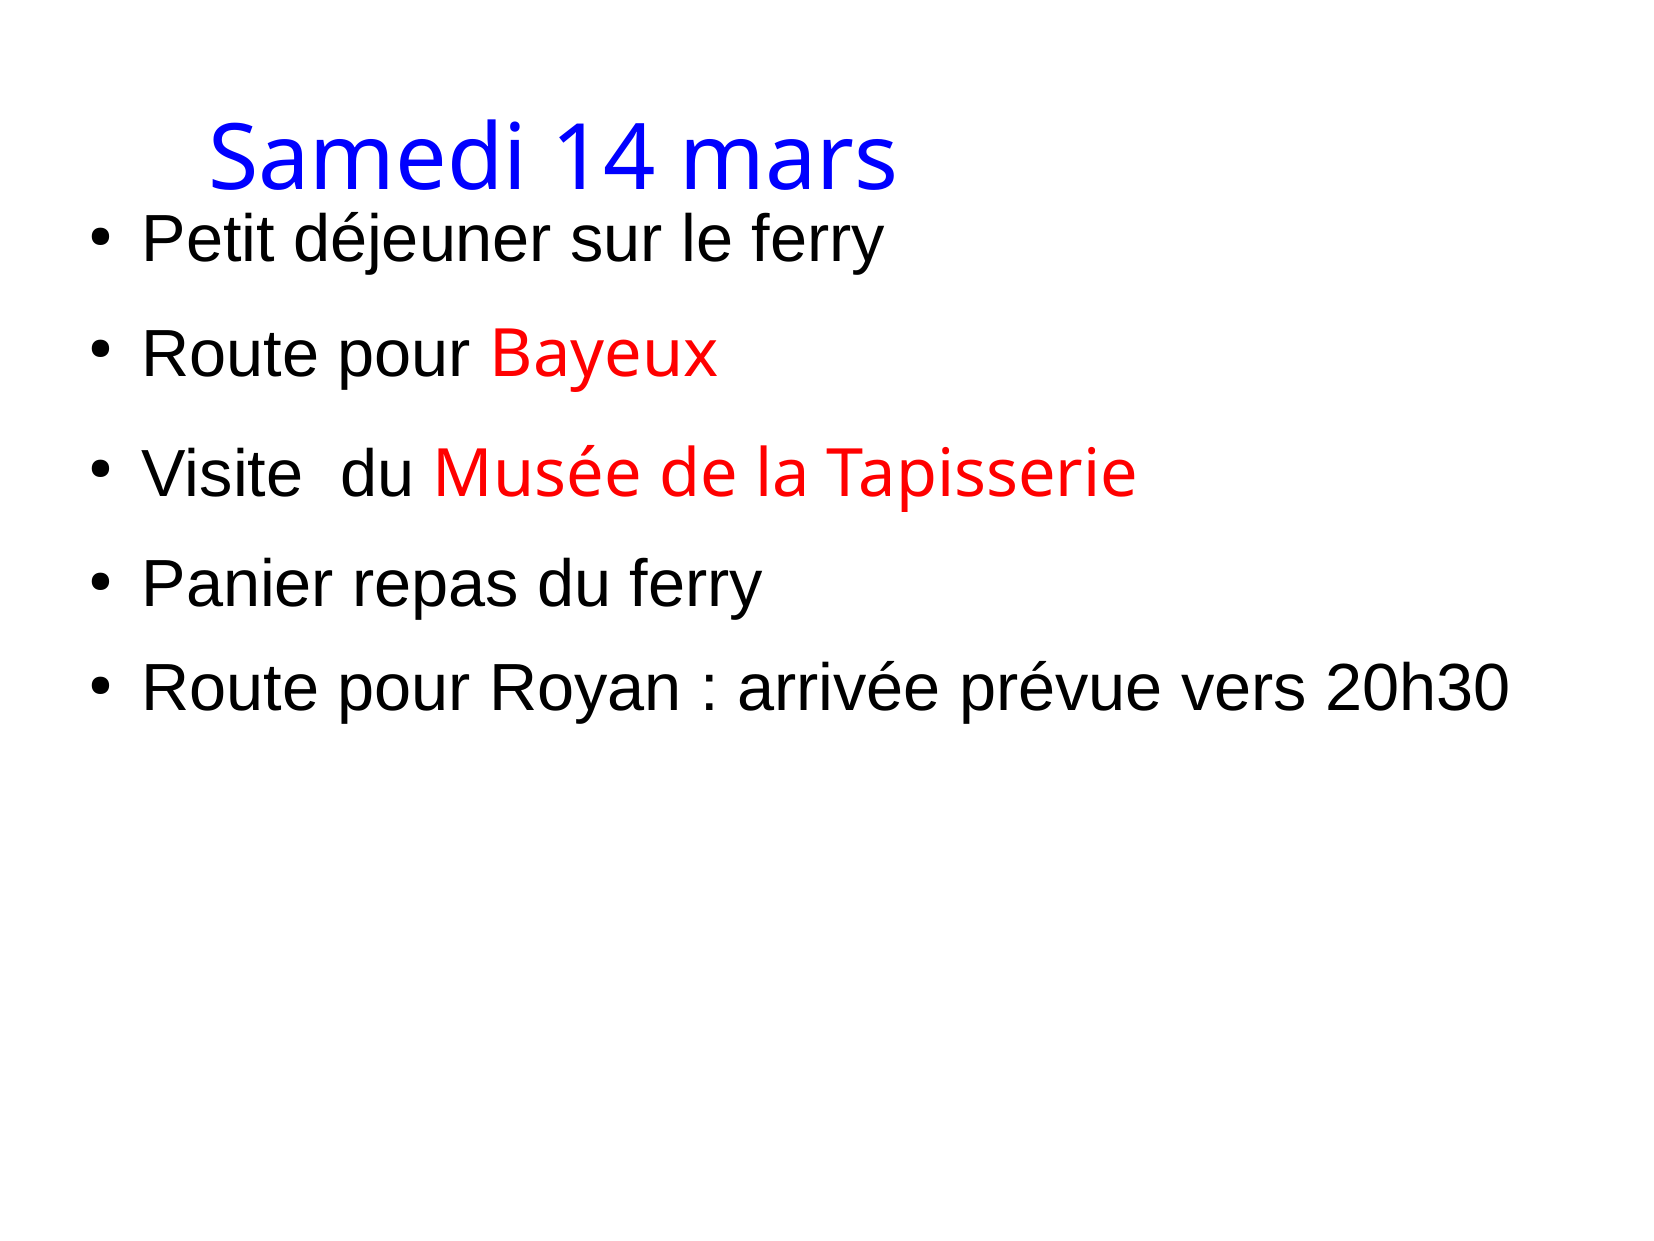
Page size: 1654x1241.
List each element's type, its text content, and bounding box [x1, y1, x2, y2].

list Petit déjeuner sur le ferry Route pour Bayeux Visite du Musée de la Tapisserie Panier repas du ferry Route pour Royan : arrivée prévue vers 20h30 [70, 200, 1559, 921]
title Samedi 14 mars [23, 24, 1512, 284]
